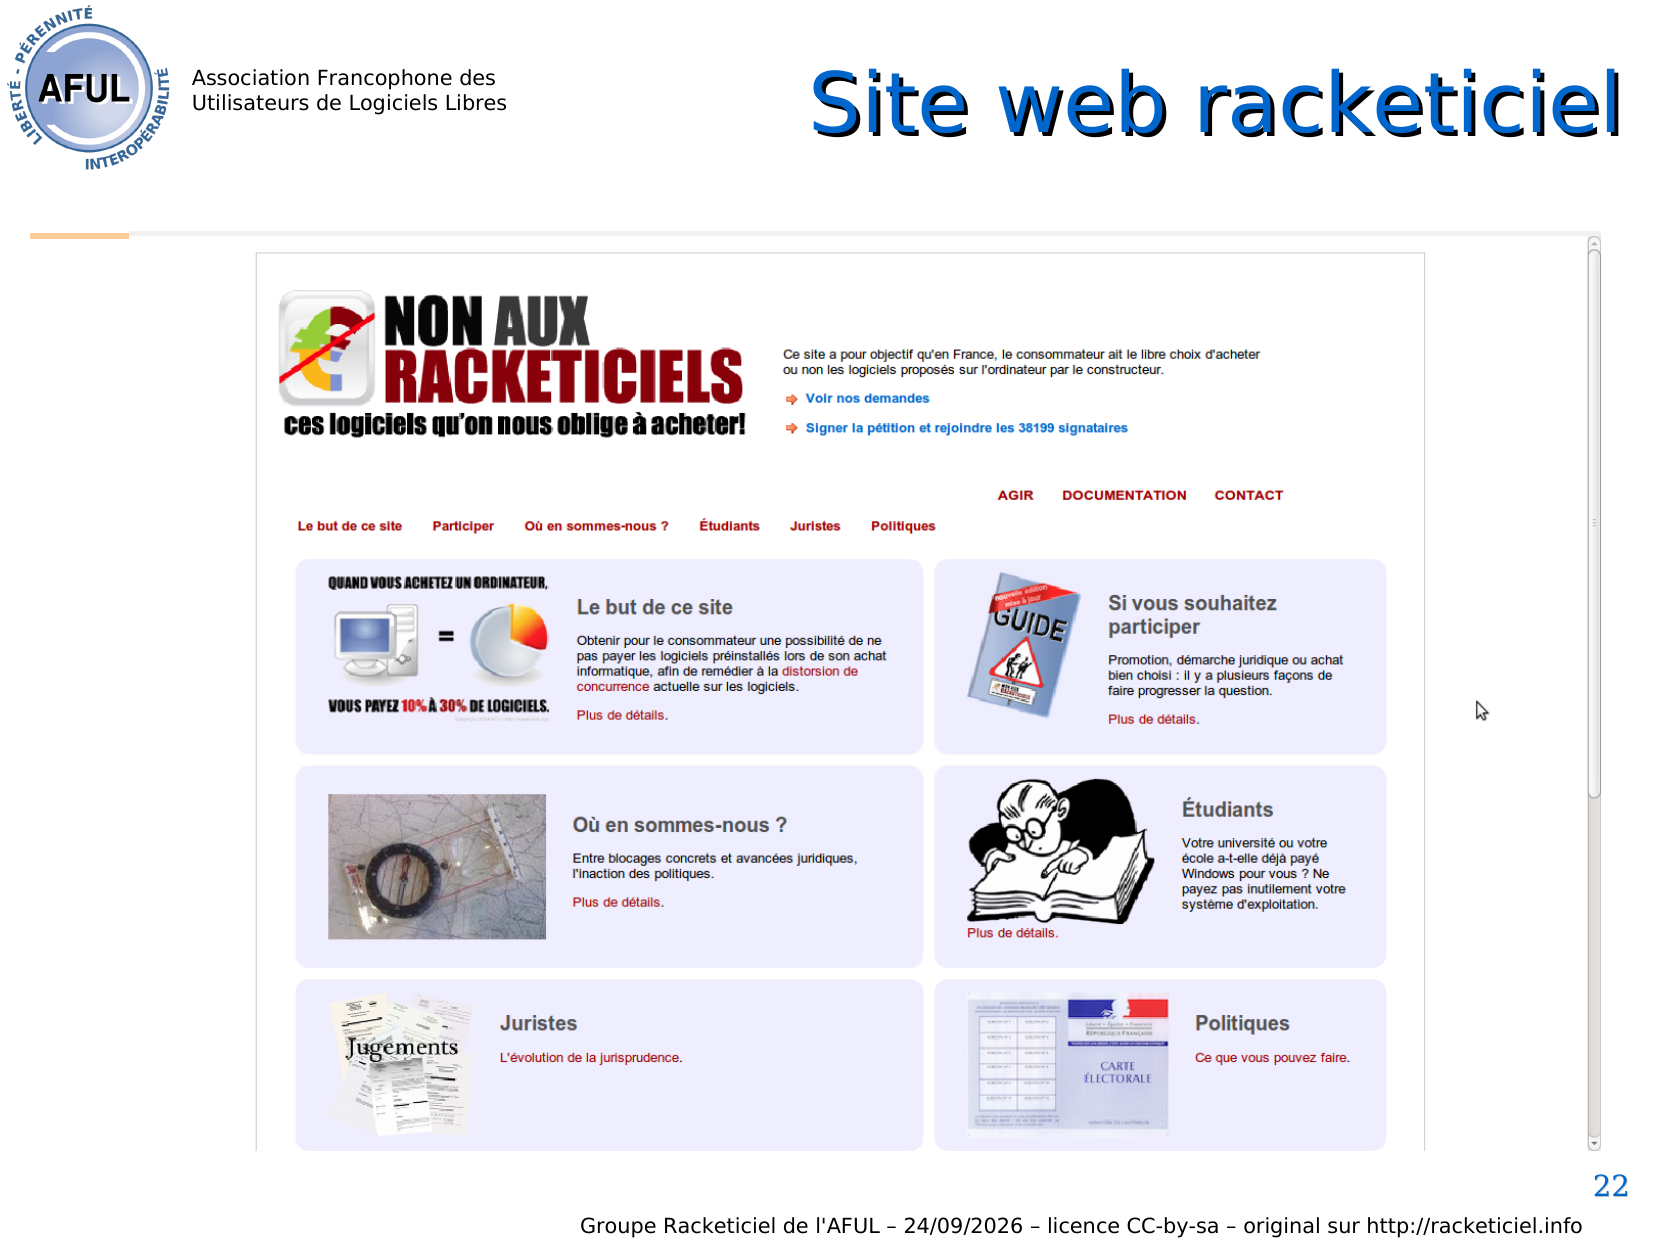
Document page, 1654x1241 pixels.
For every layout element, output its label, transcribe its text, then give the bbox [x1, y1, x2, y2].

picture [129, 231, 1601, 1151]
title Site web racketiciel [501, 7, 1625, 200]
picture [0, 0, 178, 178]
